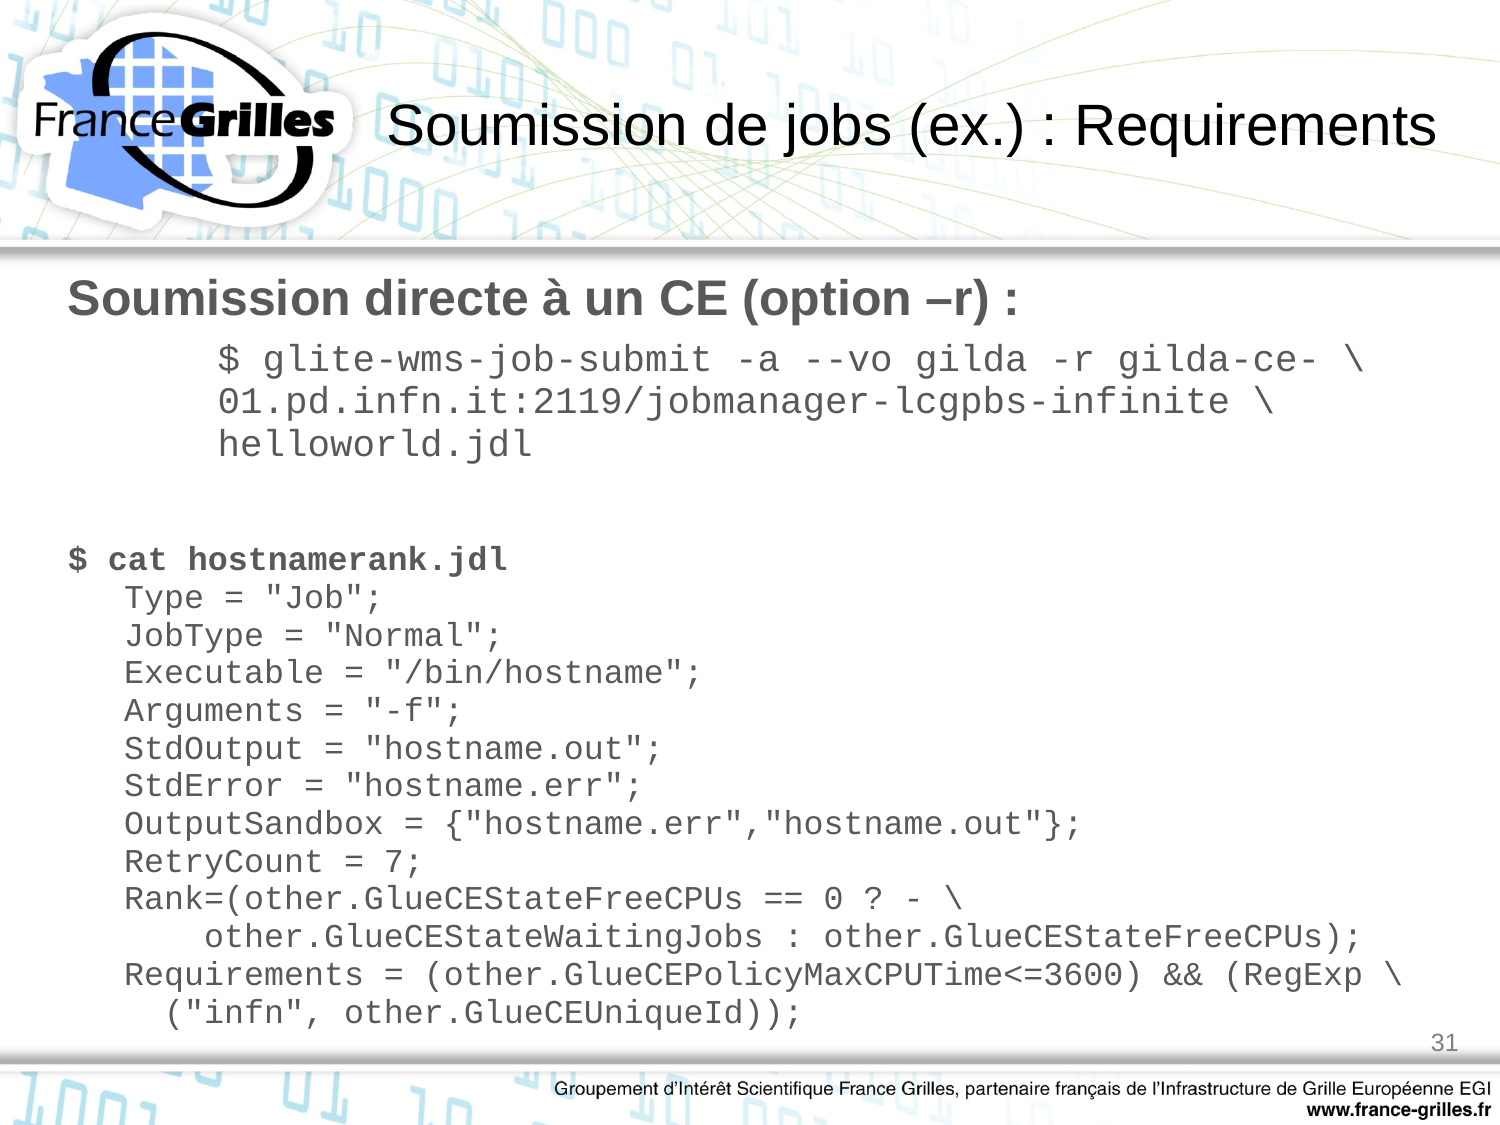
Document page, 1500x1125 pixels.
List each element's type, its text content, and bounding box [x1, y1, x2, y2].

picture [0, 0, 1500, 1125]
list Soumission directe à un CE (option –r) : $ glite-wms-job-submit -a --vo gilda -r gilda-ce- \ 01.pd.infn.it:2119/jobmanager-lcgpbs-infinite \ helloworld.jdl $ cat hostnamerank.jdl Type = "Job"; JobType = "Normal"; Executable = "/bin/hostname"; Arguments = "-f"; StdOutput = "hostname.out"; StdError = "hostname.err"; OutputSandbox = {"hostname.err","hostname.out"}; RetryCount = 7; Rank=(other.GlueCEStateFreeCPUs == 0 ? - \ other.GlueCEStateWaitingJobs : other.GlueCEStateFreeCPUs); Requirements = (other.GlueCEPolicyMaxCPUTime<=3600) && (RegExp \ ("infn", other.GlueCEUniqueId)); [53, 262, 1459, 1065]
title Soumission de jobs (ex.) : Requirements [372, 7, 1459, 244]
